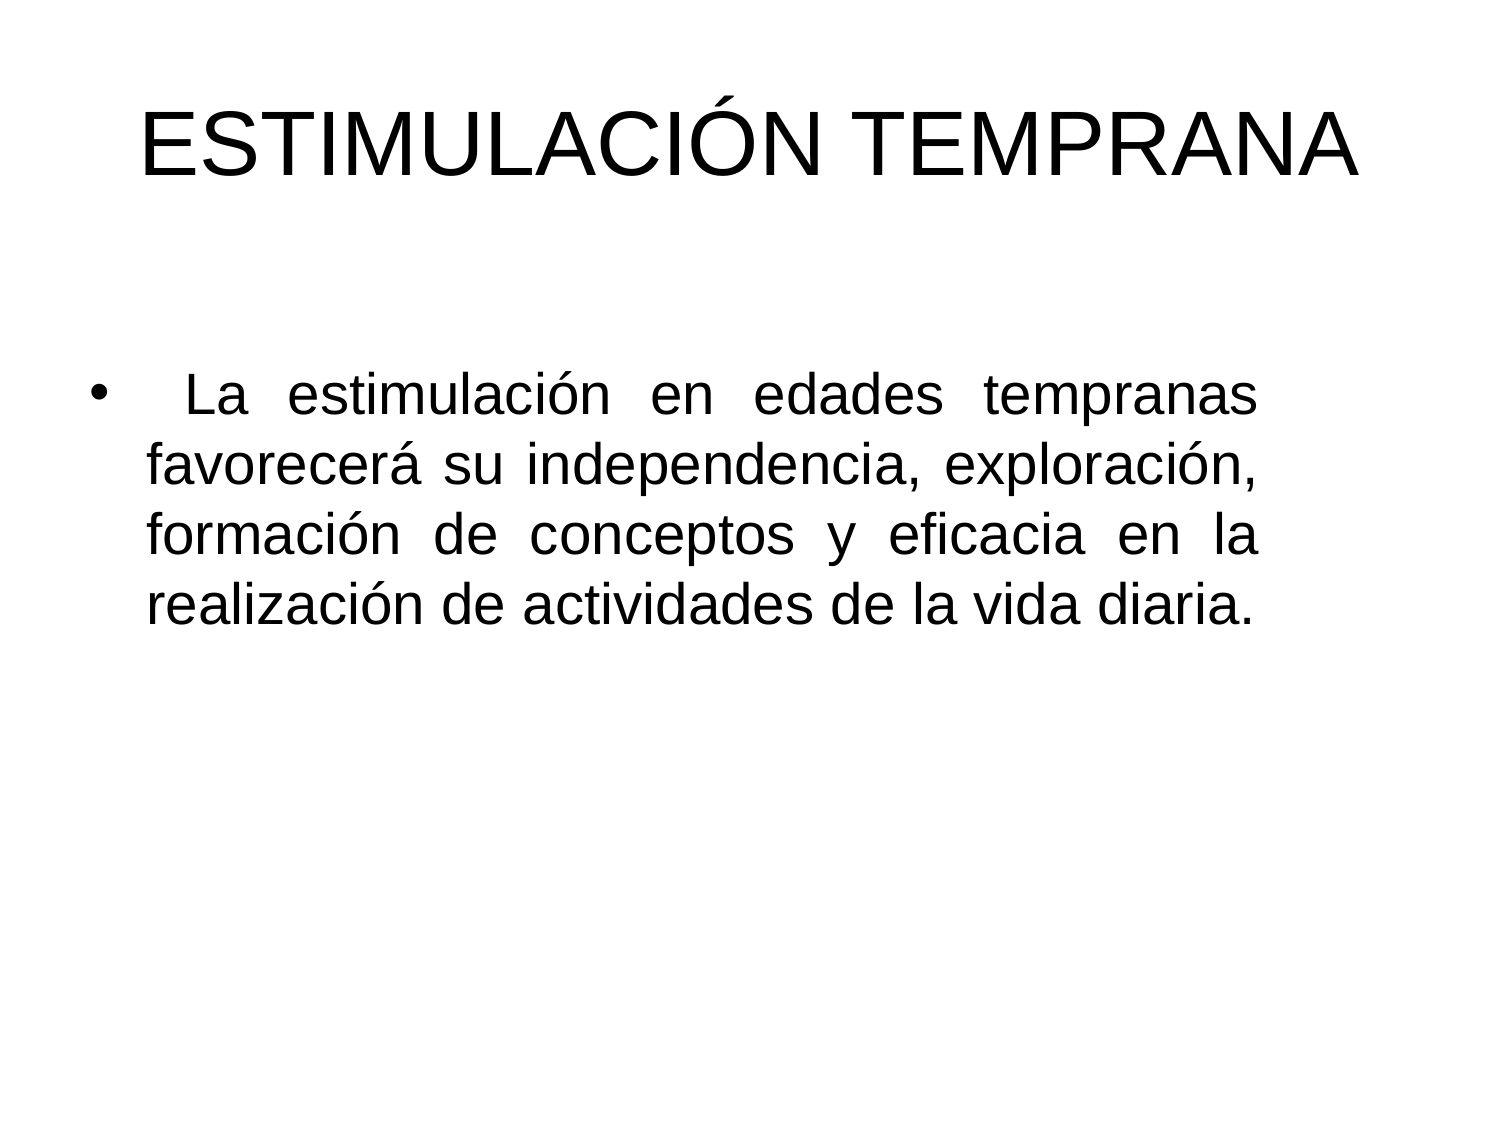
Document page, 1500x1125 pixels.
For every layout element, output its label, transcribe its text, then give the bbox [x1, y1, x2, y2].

list La estimulación en edades tempranas favorecerá su independencia, exploración, formación de conceptos y eficacia en la realización de actividades de la vida diaria. [75, 262, 1426, 1005]
title ESTIMULACIÓN TEMPRANA [75, 45, 1426, 233]
